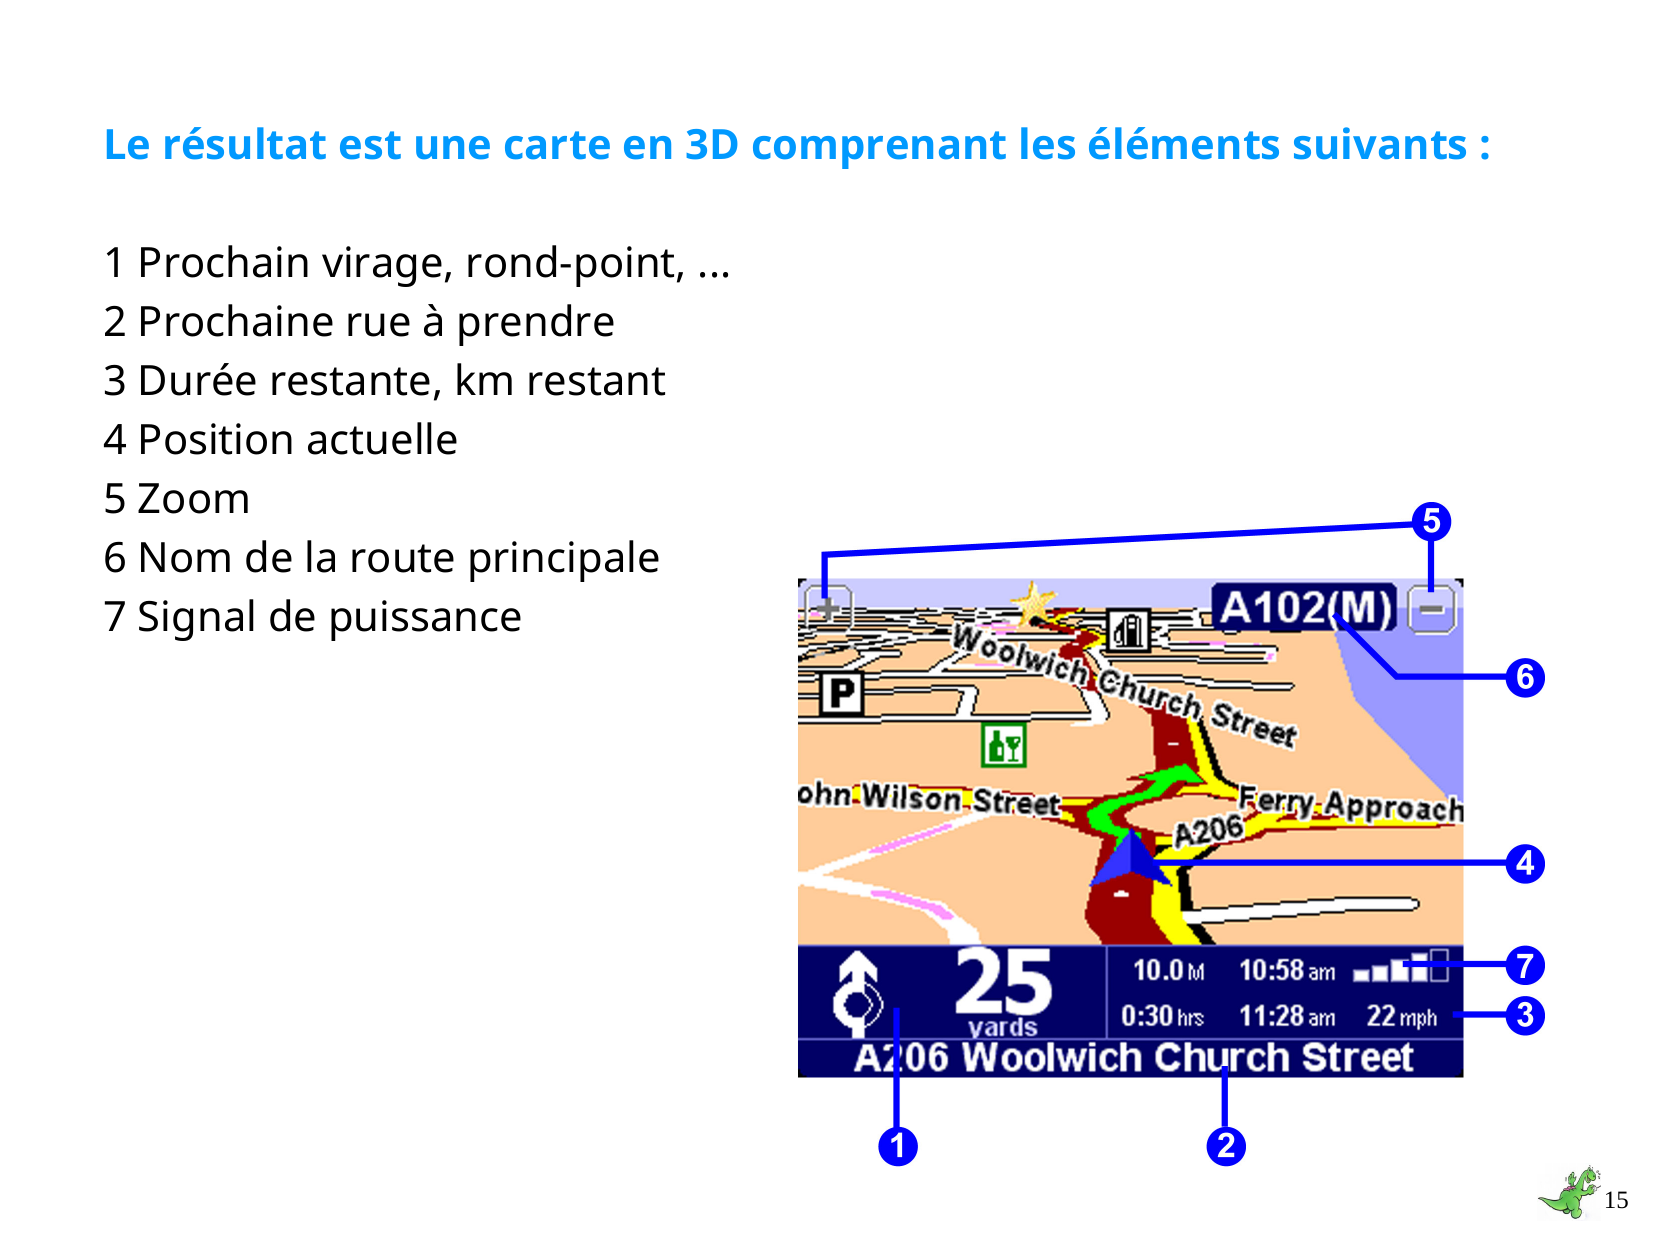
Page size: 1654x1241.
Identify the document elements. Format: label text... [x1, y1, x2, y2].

picture [797, 502, 1545, 1174]
picture [1566, 1163, 1601, 1221]
text_box 15 [1603, 1187, 1633, 1215]
text_box Le résultat est une carte en 3D comprenant les éléments suivants : 1 Prochain virage, rond-point, ... 2 Prochaine rue à prendre 3 Durée restante, km restant 4 Position actuelle 5 Zoom 6 Nom de la route principale 7 Signal de puissance [88, 101, 1566, 1241]
